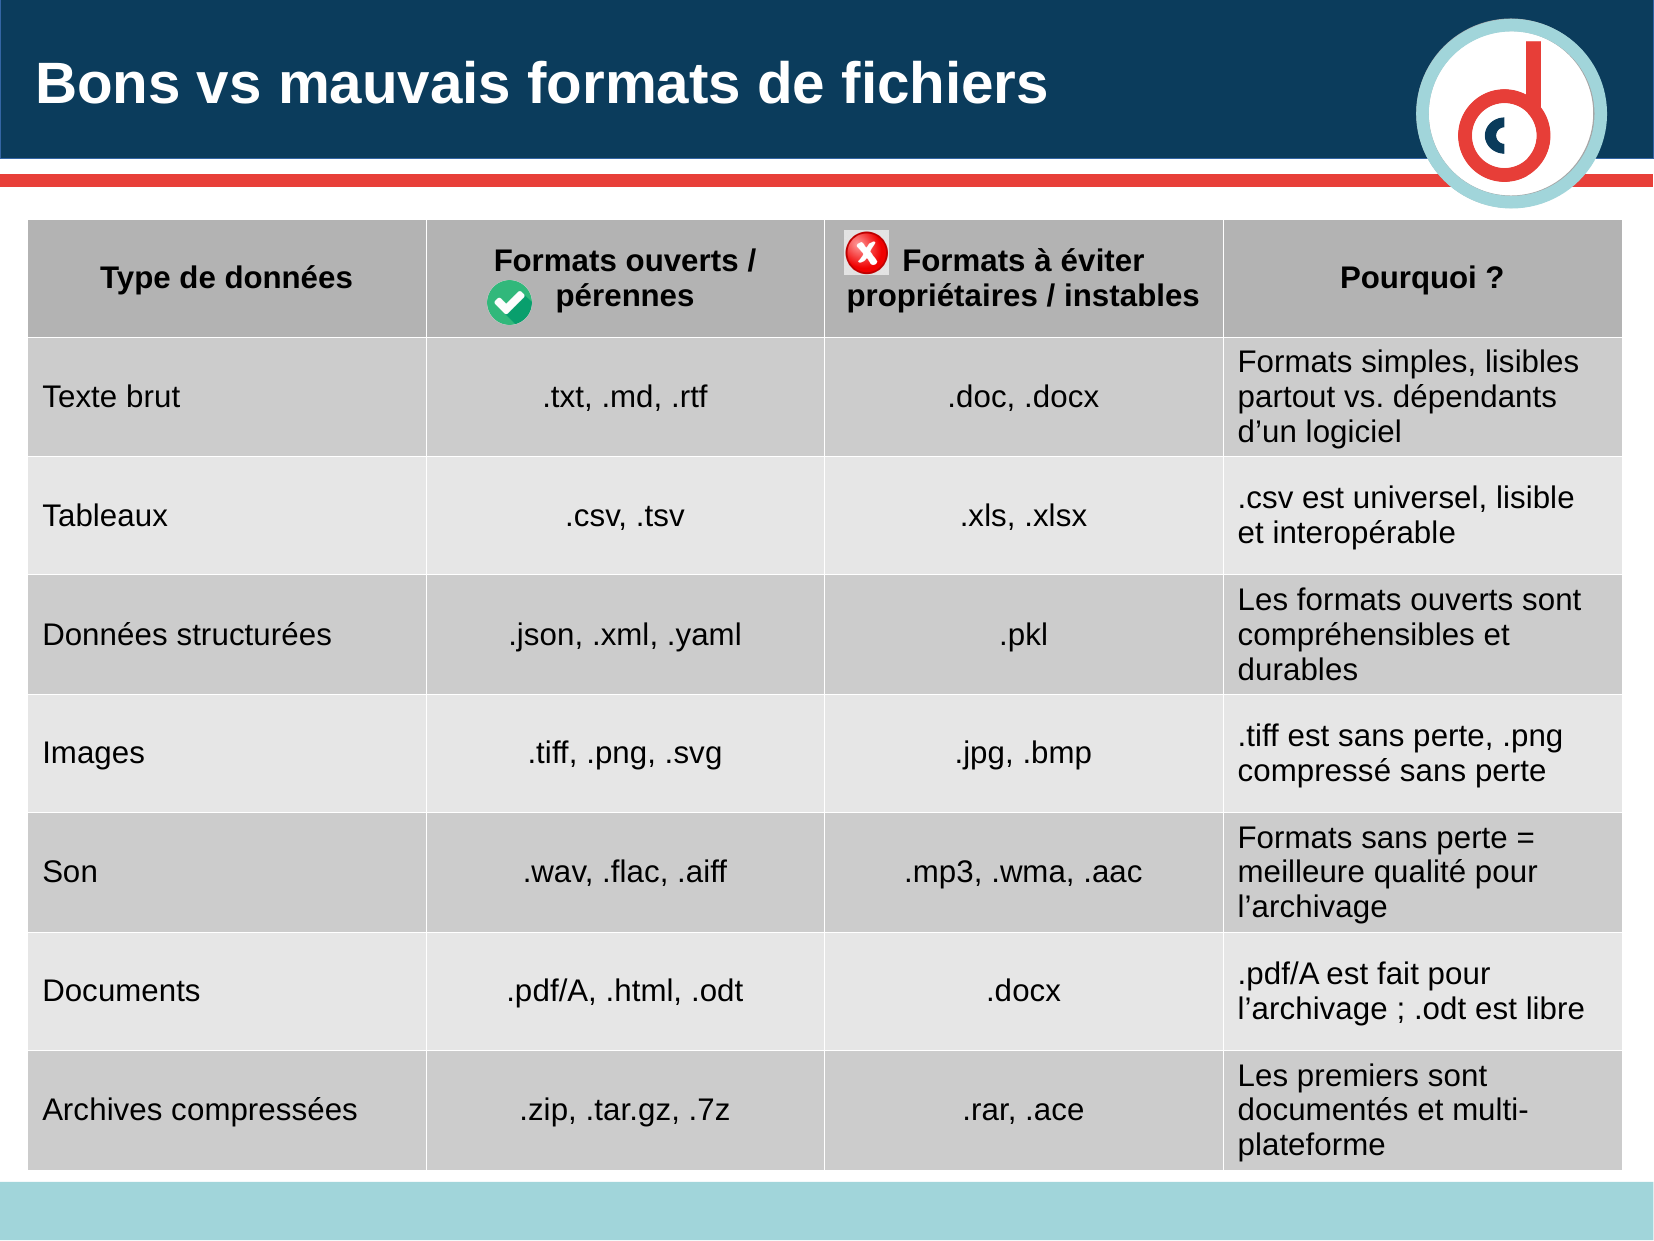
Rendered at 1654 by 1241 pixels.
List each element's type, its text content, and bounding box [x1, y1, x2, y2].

table_cell .pdf/A est fait pour l’archivage ; .odt est libre [1224, 933, 1622, 1050]
table_cell Formats simples, lisibles partout vs. dépendants d’un logiciel [1224, 338, 1622, 456]
table_cell Son [28, 813, 426, 932]
table_cell .pkl [825, 575, 1223, 694]
table_cell .txt, .md, .rtf [427, 338, 824, 456]
table_cell .mp3, .wma, .aac [825, 813, 1223, 932]
table_cell .zip, .tar.gz, .7z [427, 1051, 824, 1170]
table_cell .docx [825, 933, 1223, 1050]
table_cell .doc, .docx [825, 338, 1223, 456]
table_cell .json, .xml, .yaml [427, 575, 824, 694]
table_cell .csv, .tsv [427, 457, 824, 574]
table_cell Documents [28, 933, 426, 1050]
table_cell Archives compressées [28, 1051, 426, 1170]
table_cell .xls, .xlsx [825, 457, 1223, 574]
table_header Pourquoi ? [1224, 220, 1622, 337]
table_cell .jpg, .bmp [825, 695, 1223, 812]
table_cell Les formats ouverts sont compréhensibles et durables [1224, 575, 1622, 694]
table_cell Données structurées [28, 575, 426, 694]
table_cell .csv est universel, lisible et interopérable [1224, 457, 1622, 574]
picture [487, 280, 532, 325]
table_cell .tiff est sans perte, .png compressé sans perte [1224, 695, 1622, 812]
table_header Type de données [28, 220, 426, 337]
table_cell .tiff, .png, .svg [427, 695, 824, 812]
table_cell Les premiers sont documentés et multi-plateforme [1224, 1051, 1622, 1170]
table_cell Images [28, 695, 426, 812]
title Bons vs mauvais formats de fichiers [35, 11, 1429, 159]
picture [844, 230, 889, 275]
table_cell .pdf/A, .html, .odt [427, 933, 824, 1050]
table_cell Tableaux [28, 457, 426, 574]
table_cell .rar, .ace [825, 1051, 1223, 1170]
table_header Formats ouverts / pérennes [427, 220, 824, 337]
table_cell .wav, .flac, .aiff [427, 813, 824, 932]
table_cell Formats sans perte = meilleure qualité pour l’archivage [1224, 813, 1622, 932]
table_cell Texte brut [28, 338, 426, 456]
table_header Formats à éviter propriétaires / instables [825, 220, 1223, 337]
